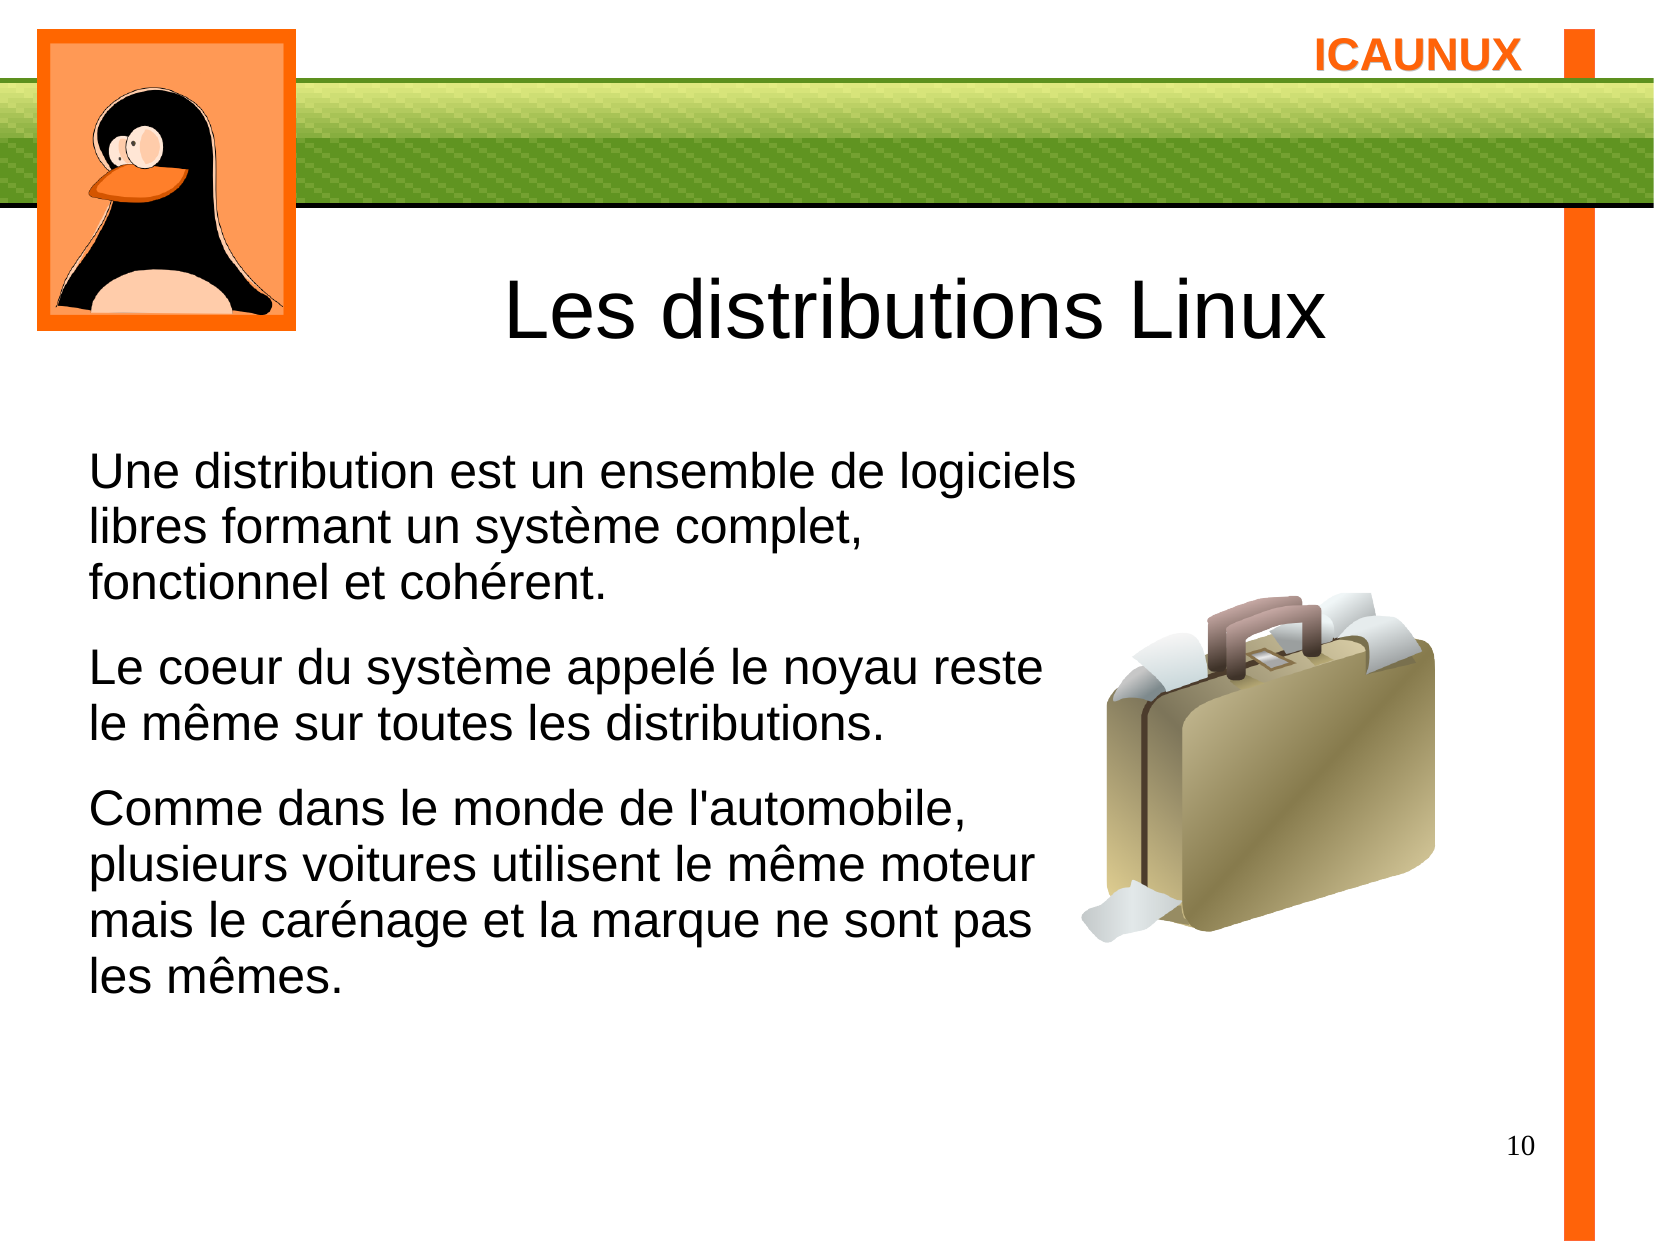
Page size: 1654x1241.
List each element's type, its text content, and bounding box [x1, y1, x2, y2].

picture [1062, 590, 1447, 945]
list Une distribution est un ensemble de logiciels libres formant un système complet, fonctionnel et cohérent. Le coeur du système appelé le noyau reste le même sur toutes les distributions. Comme dans le monde de l'automobile, plusieurs voitures utilisent le même moteur mais le carénage et la marque ne sont pas les mêmes. [88, 442, 1093, 1094]
picture [0, 29, 1654, 331]
title Les distributions Linux [324, 235, 1506, 384]
